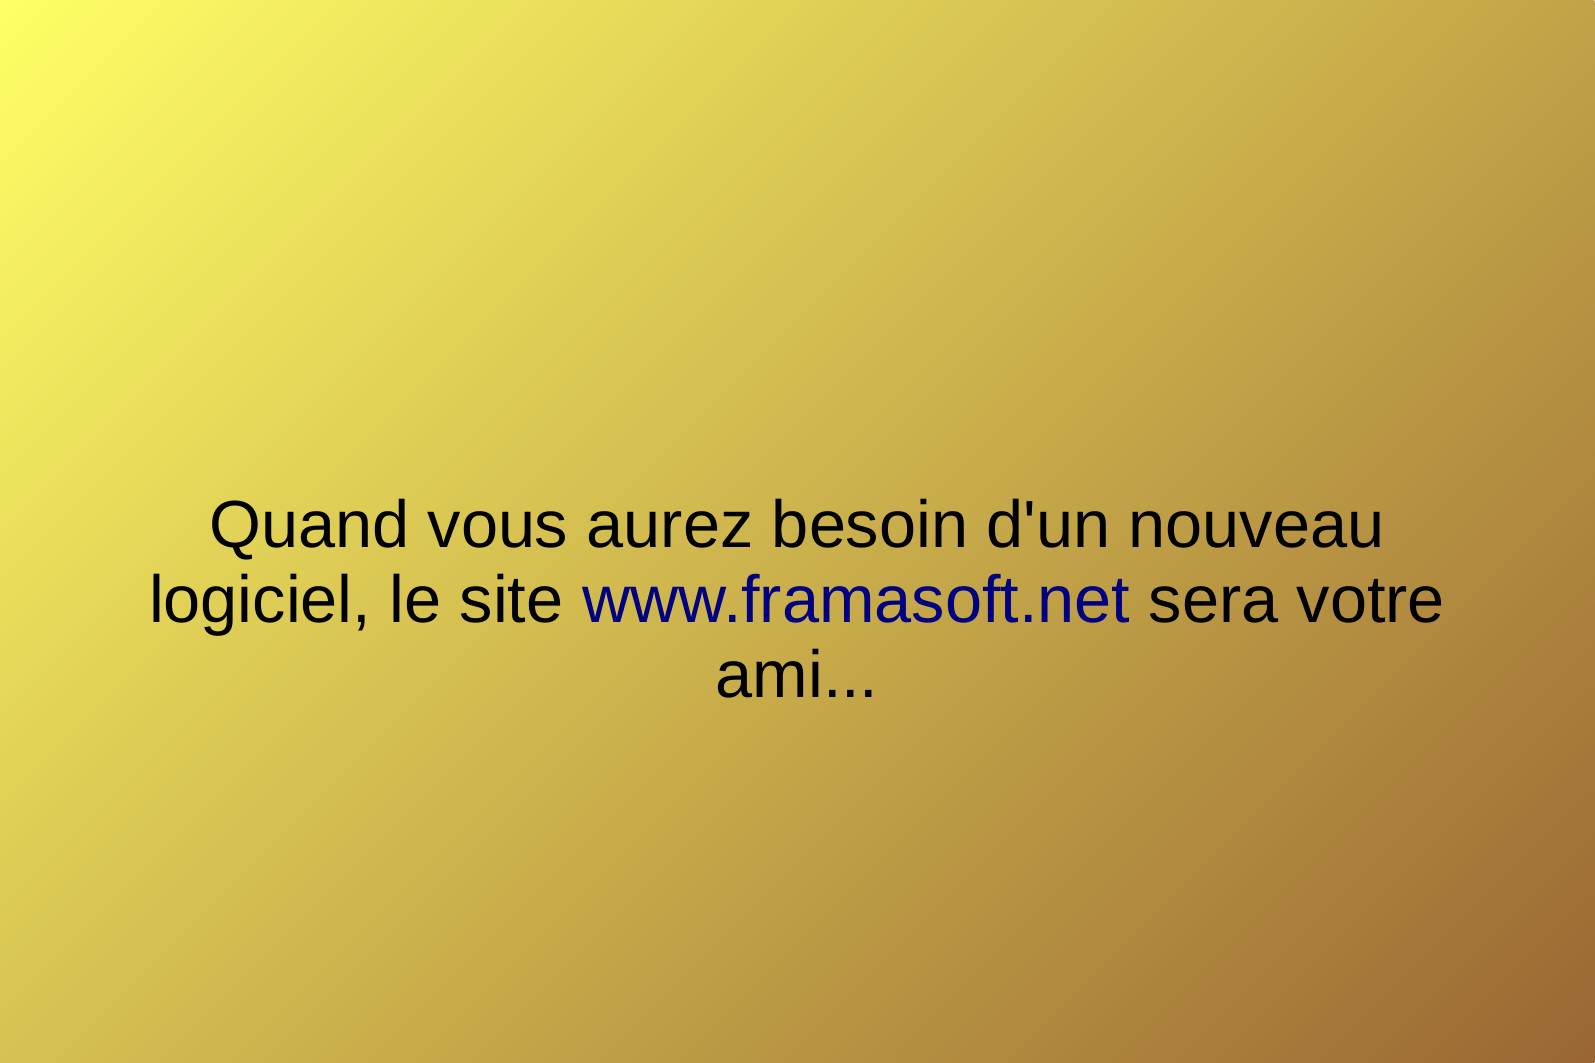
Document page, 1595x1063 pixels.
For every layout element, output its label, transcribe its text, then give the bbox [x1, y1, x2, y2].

text_box Quand vous aurez besoin d'un nouveau logiciel, le site www.framasoft.net sera votre ami... [79, 479, 1515, 720]
